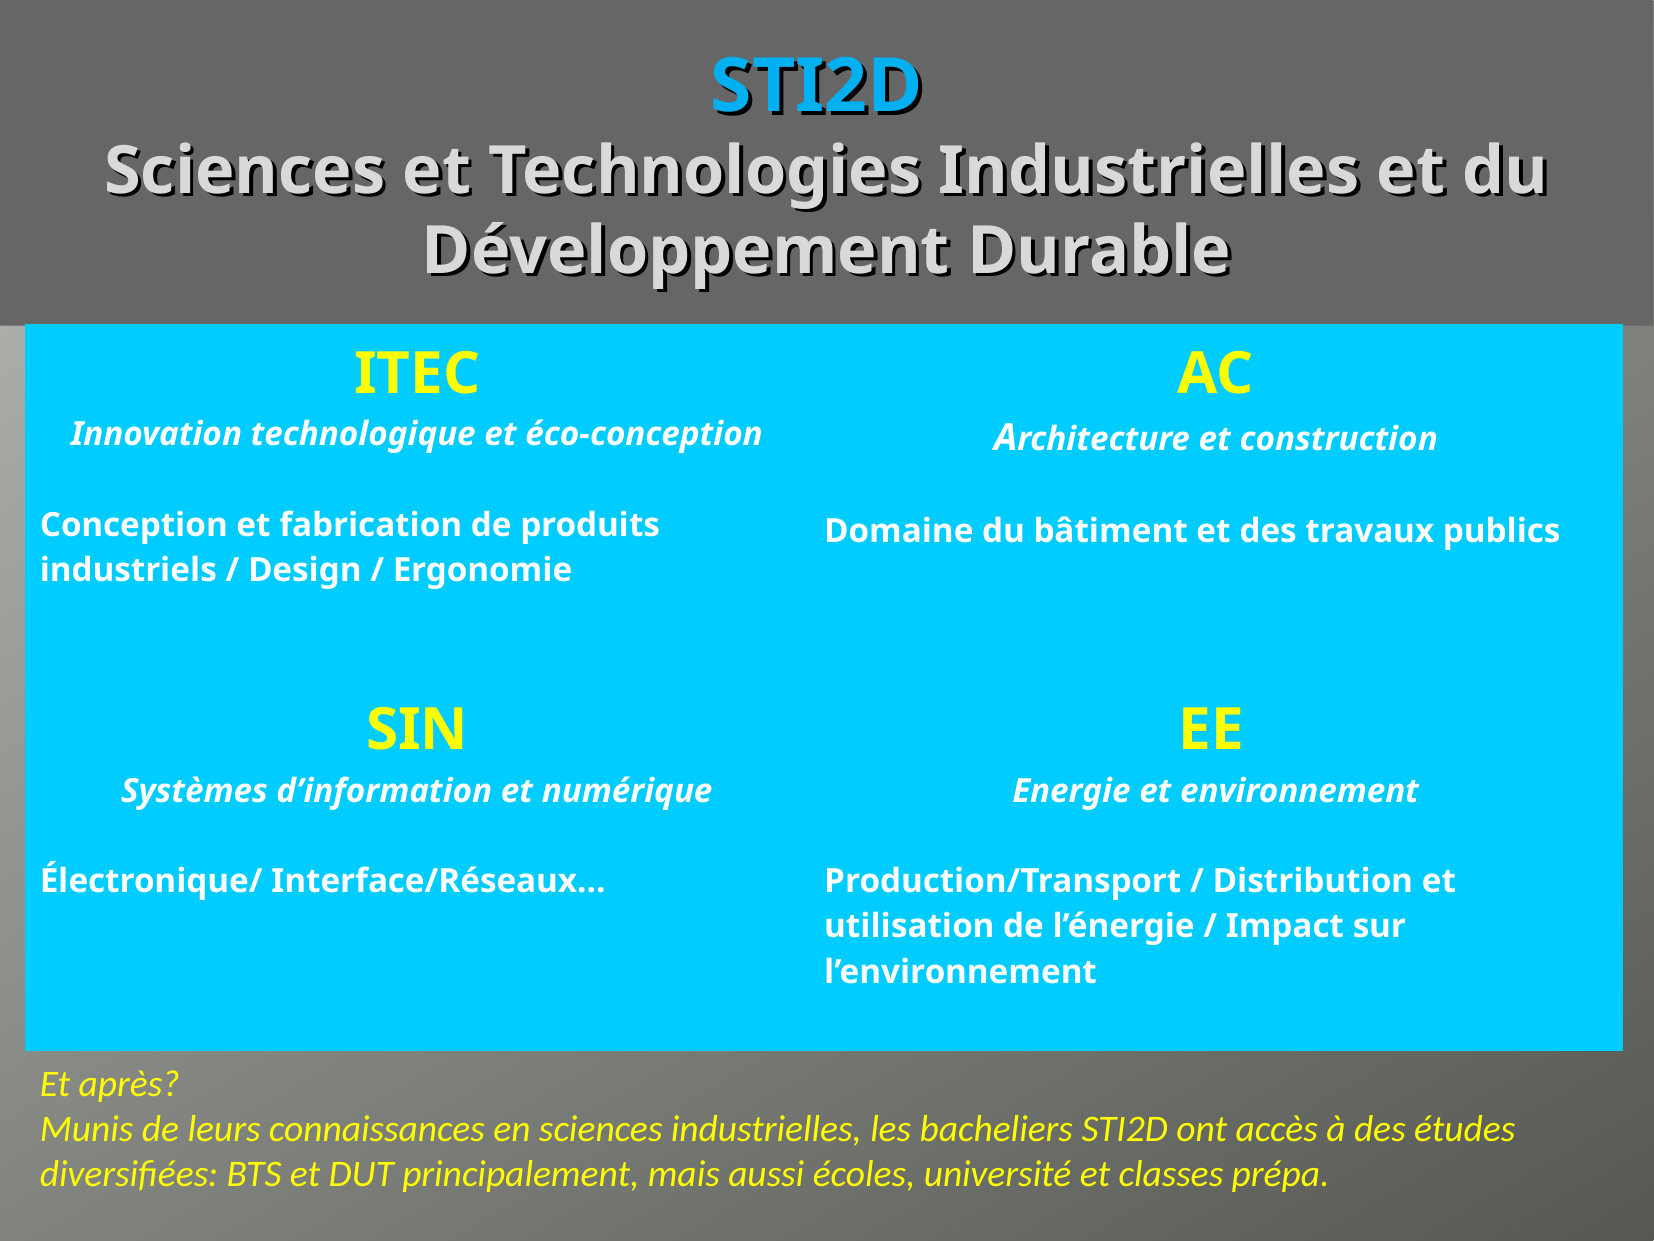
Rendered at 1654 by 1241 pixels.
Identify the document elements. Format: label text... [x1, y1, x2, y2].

text_box Et après? Munis de leurs connaissances en sciences industrielles, les bacheliers STI2D ont accès à des études diversifiées: BTS et DUT principalement, mais aussi écoles, université et classes prépa. [25, 1051, 1654, 1201]
table_cell SIN Systèmes d’information et numérique Électronique/ Interface/Réseaux… [25, 680, 809, 1051]
table_header AC Architecture et construction Domaine du bâtiment et des travaux publics [809, 324, 1623, 680]
table_cell EE Energie et environnement Production/Transport / Distribution et utilisation de l’énergie / Impact sur l’environnement [809, 680, 1623, 1051]
text_box STI2D Sciences et Technologies Industrielles et du Développement Durable [0, 0, 1654, 326]
table_header ITEC Innovation technologique et éco-conception Conception et fabrication de produits industriels / Design / Ergonomie [25, 324, 809, 680]
